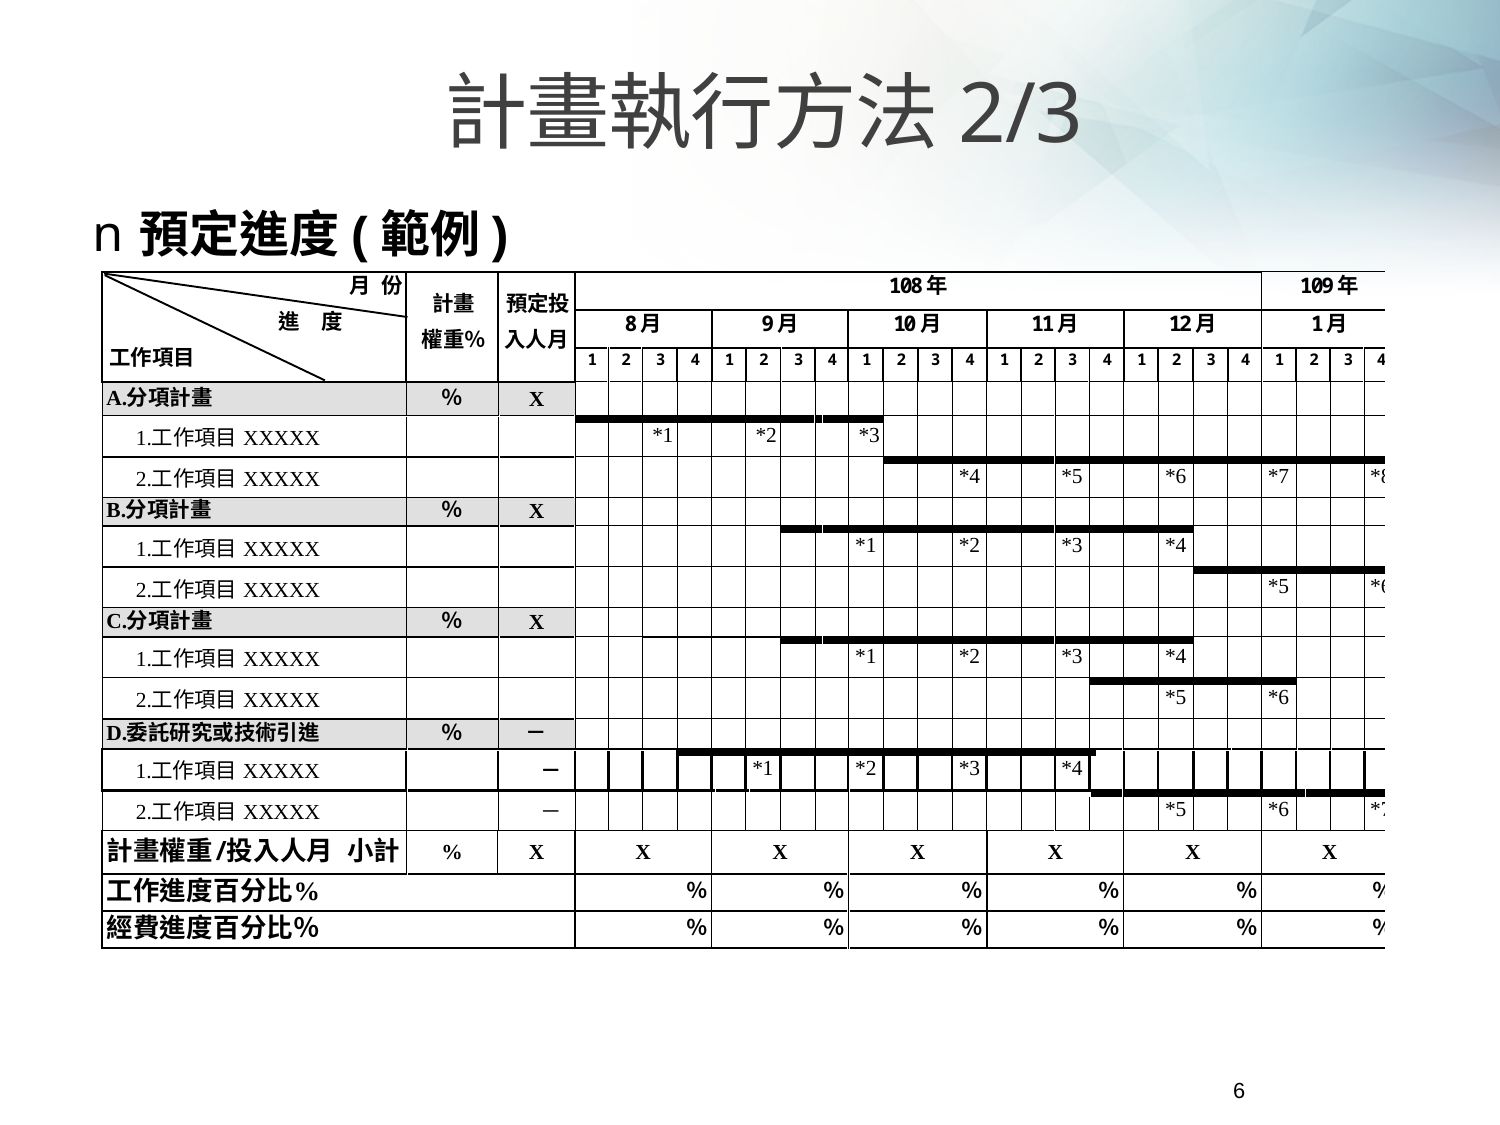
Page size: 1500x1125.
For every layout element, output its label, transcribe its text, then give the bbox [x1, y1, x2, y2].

text_box 6 [1218, 1059, 1380, 1120]
title 計畫執行方法2/3 [77, 44, 1451, 167]
text_box 預定進度(範例) [77, 195, 917, 271]
picture [101, 270, 1385, 998]
